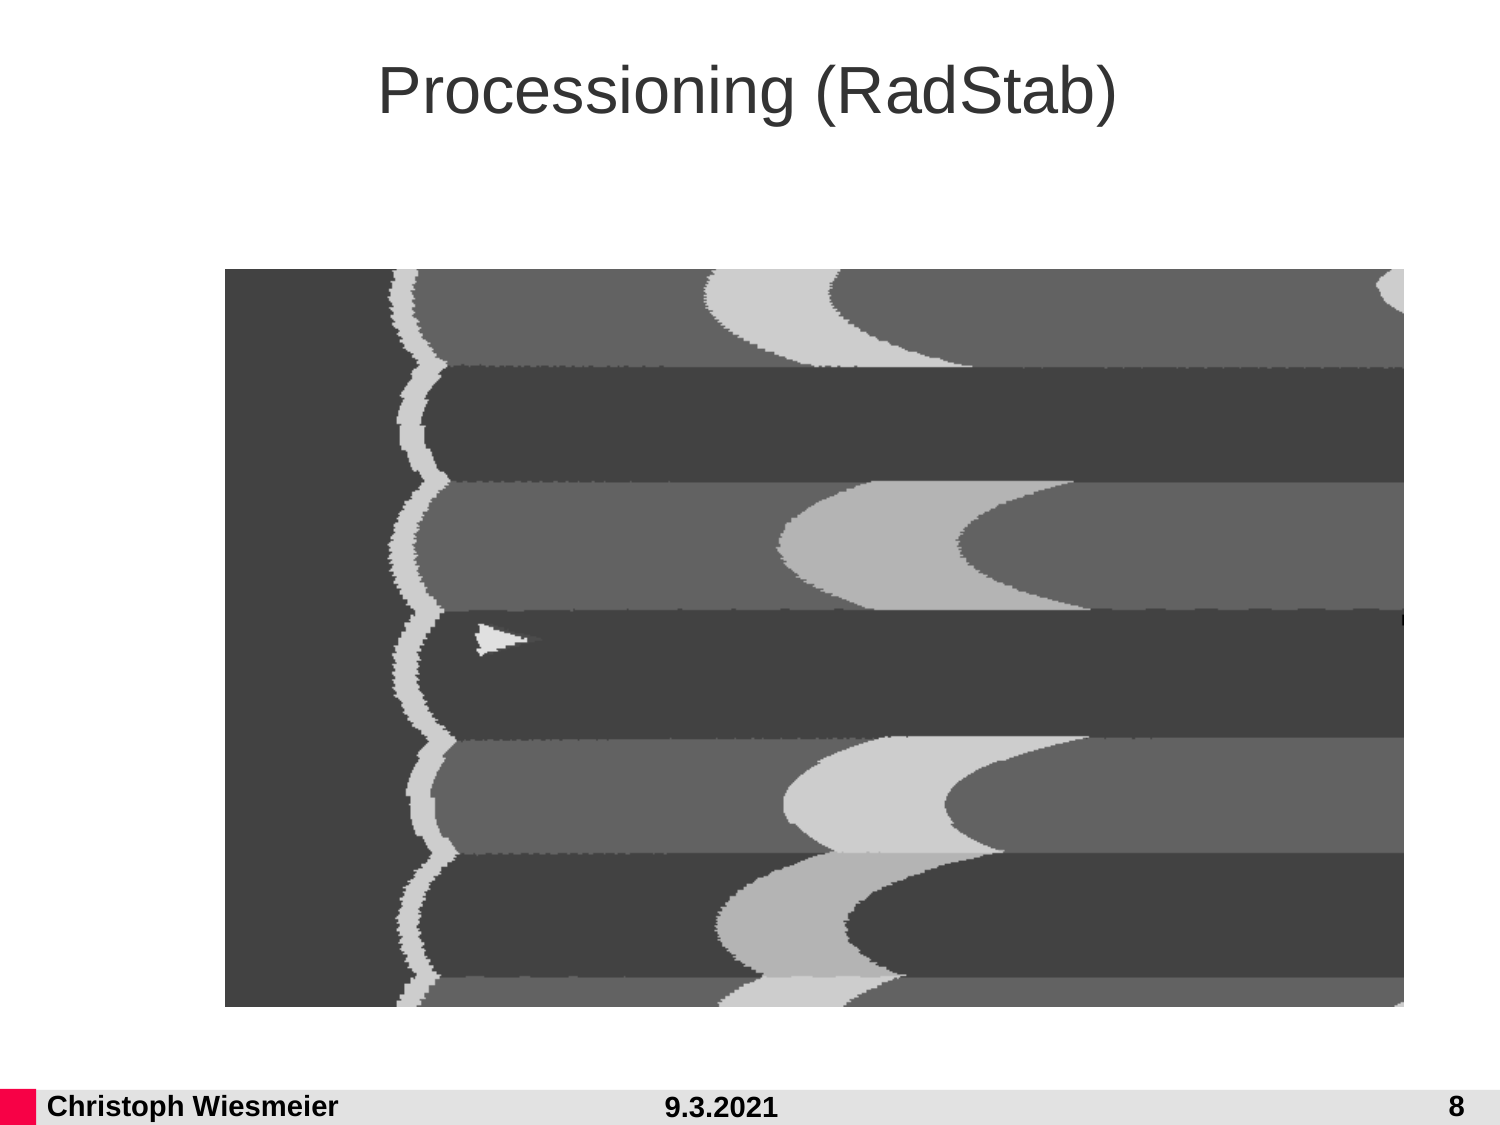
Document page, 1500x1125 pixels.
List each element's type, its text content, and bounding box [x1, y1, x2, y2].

title Processioning (RadStab) [79, 25, 1417, 149]
picture [225, 269, 1404, 1007]
